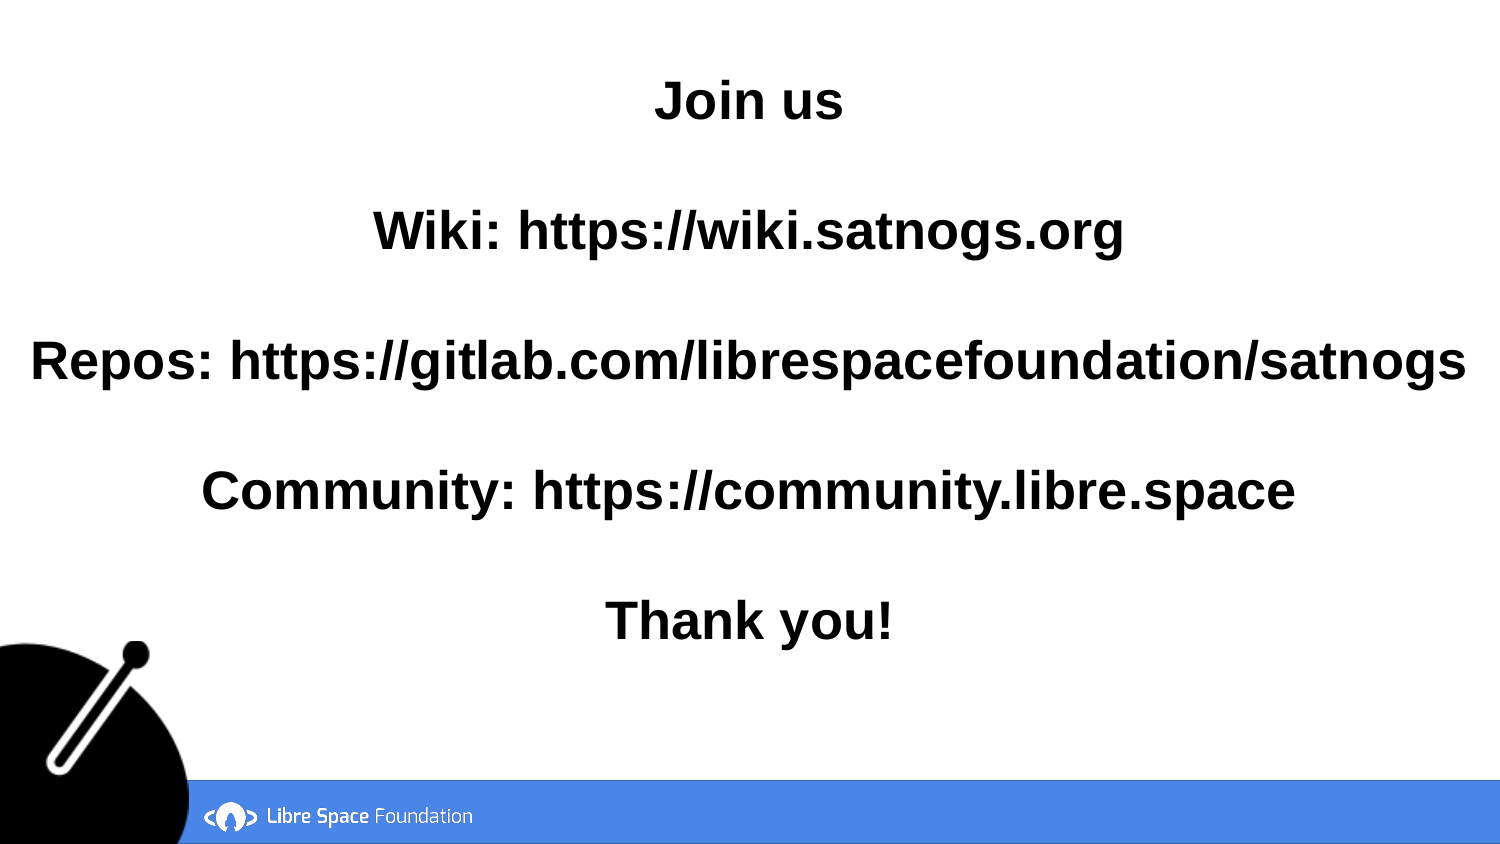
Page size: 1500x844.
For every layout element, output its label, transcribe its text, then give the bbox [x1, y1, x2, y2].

picture [204, 802, 472, 832]
title Join us Wiki: https://wiki.satnogs.org Repos: https://gitlab.com/librespacefoundation/satnogs Community: https://community.libre.space Thank you! [0, 130, 1500, 586]
picture [0, 641, 189, 844]
